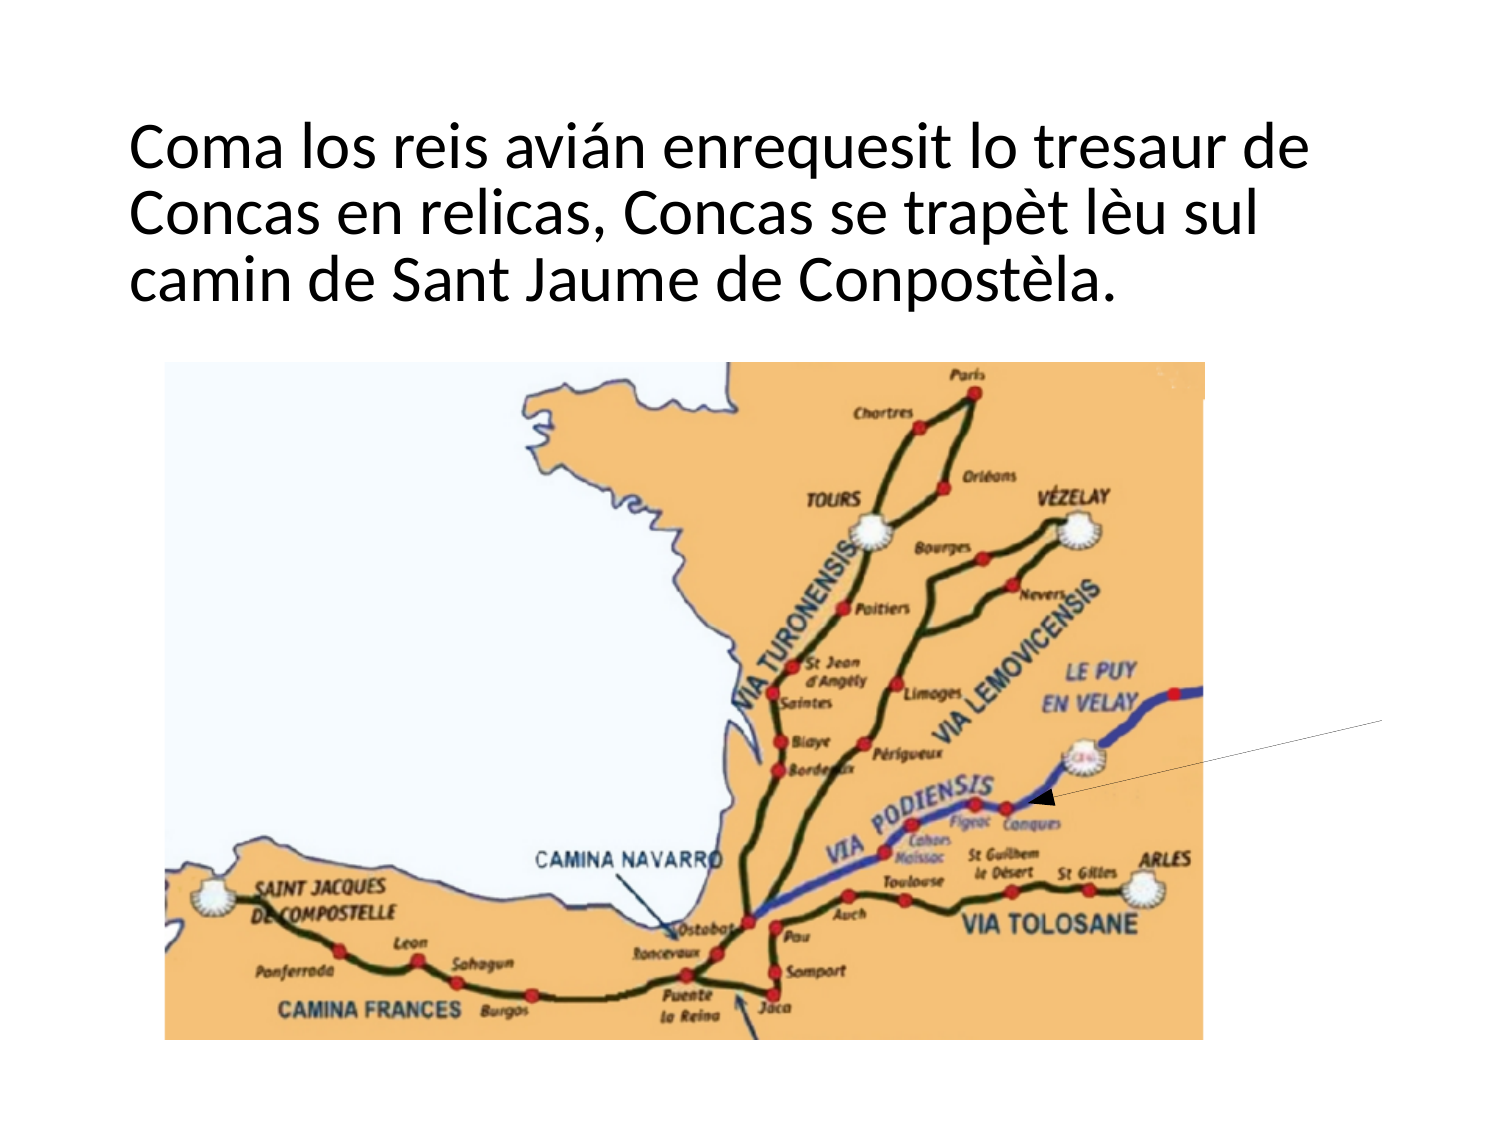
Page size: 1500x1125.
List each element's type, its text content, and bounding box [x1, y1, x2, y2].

list Coma los reis avián enrequesit lo tresaur de Concas en relicas, Concas se trapèt lèu sul camin de Sant Jaume de Conpostèla. [59, 118, 1409, 861]
picture [162, 362, 1205, 1040]
